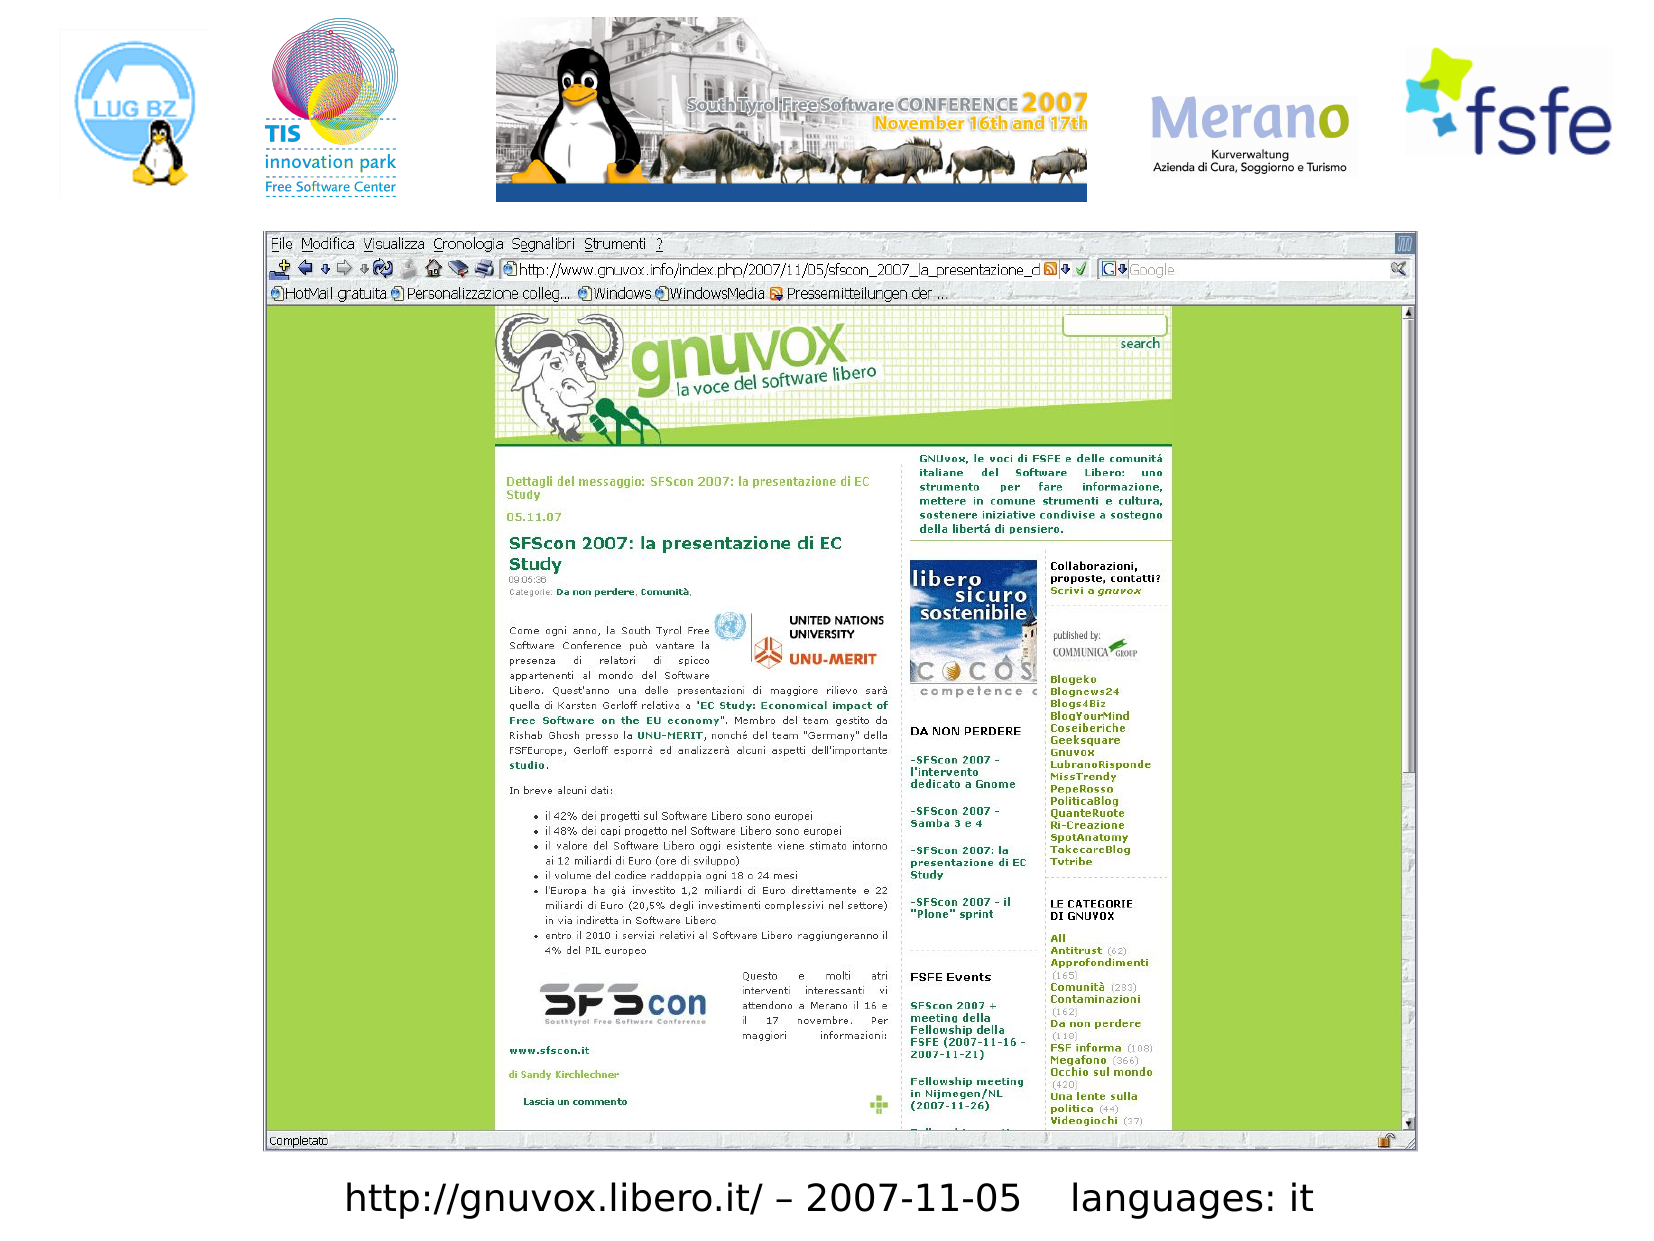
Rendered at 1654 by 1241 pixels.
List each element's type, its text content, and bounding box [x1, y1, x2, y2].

picture [496, 17, 1087, 202]
picture [59, 29, 220, 198]
picture [1151, 96, 1359, 177]
picture [1405, 47, 1613, 156]
picture [265, 18, 398, 197]
picture [263, 231, 1418, 1152]
text_box http://gnuvox.libero.it/ – 2007-11-05 languages: it [194, 1169, 1465, 1228]
